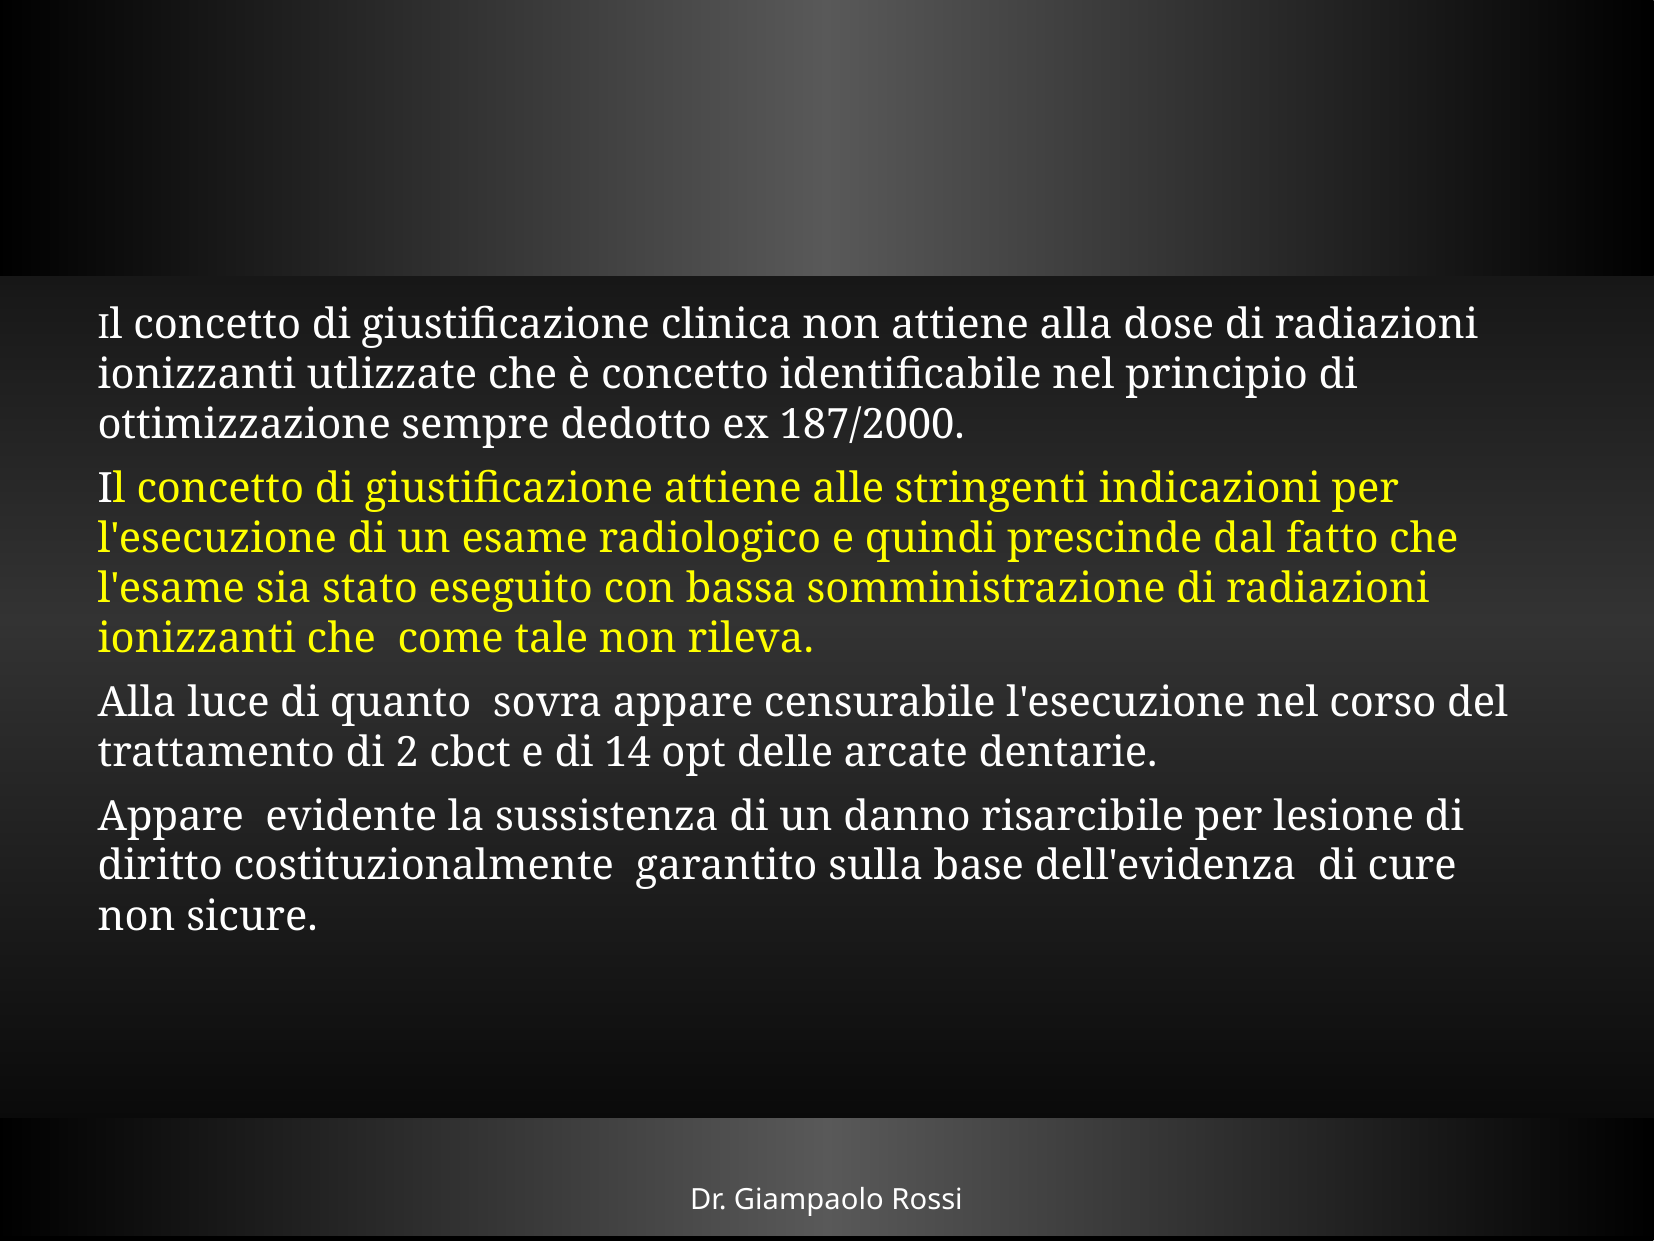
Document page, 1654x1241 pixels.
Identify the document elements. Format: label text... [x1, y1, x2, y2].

list Il concetto di giustificazione clinica non attiene alla dose di radiazioni ionizzanti utlizzate che è concetto identificabile nel principio di ottimizzazione sempre dedotto ex 187/2000. Il concetto di giustificazione attiene alle stringenti indicazioni per l'esecuzione di un esame radiologico e quindi prescinde dal fatto che l'esame sia stato eseguito con bassa somministrazione di radiazioni ionizzanti che come tale non rileva. Alla luce di quanto sovra appare censurabile l'esecuzione nel corso del trattamento di 2 cbct e di 14 opt delle arcate dentarie. Appare evidente la sussistenza di un danno risarcibile per lesione di diritto costituzionalmente garantito sulla base dell'evidenza di cure non sicure. [82, 289, 1571, 1108]
